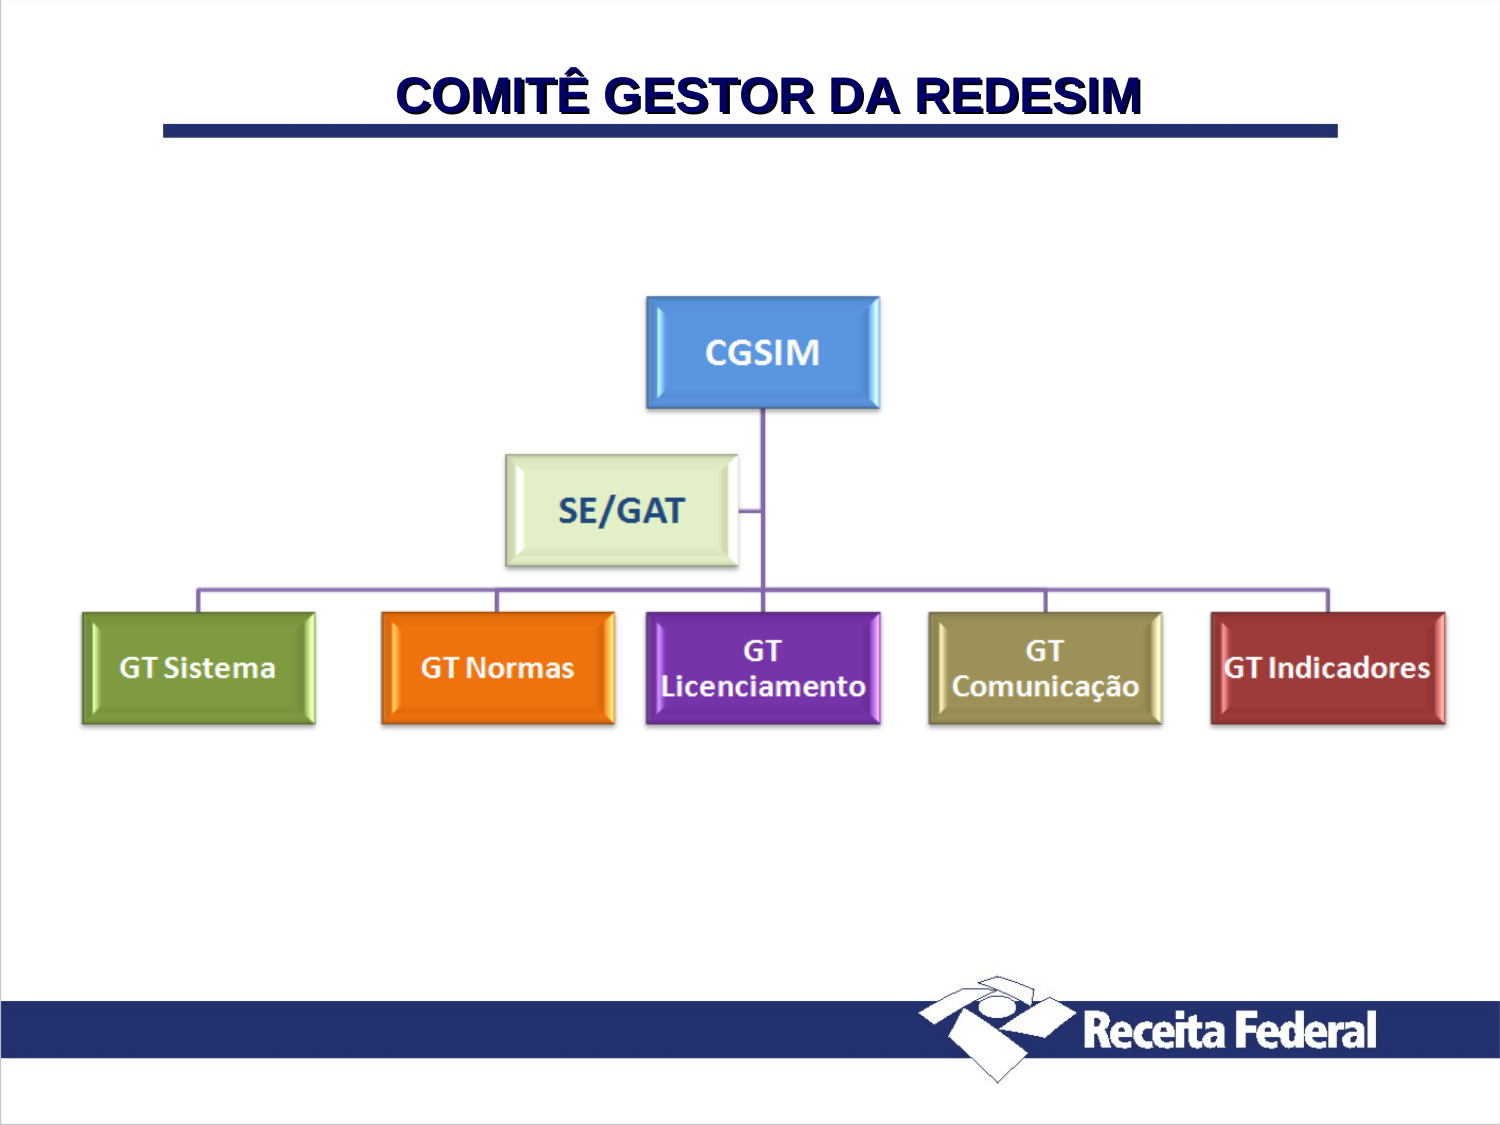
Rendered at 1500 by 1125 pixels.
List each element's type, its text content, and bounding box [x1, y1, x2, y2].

title COMITÊ GESTOR DA REDESIM [37, 54, 1500, 210]
picture [0, 0, 1500, 1125]
